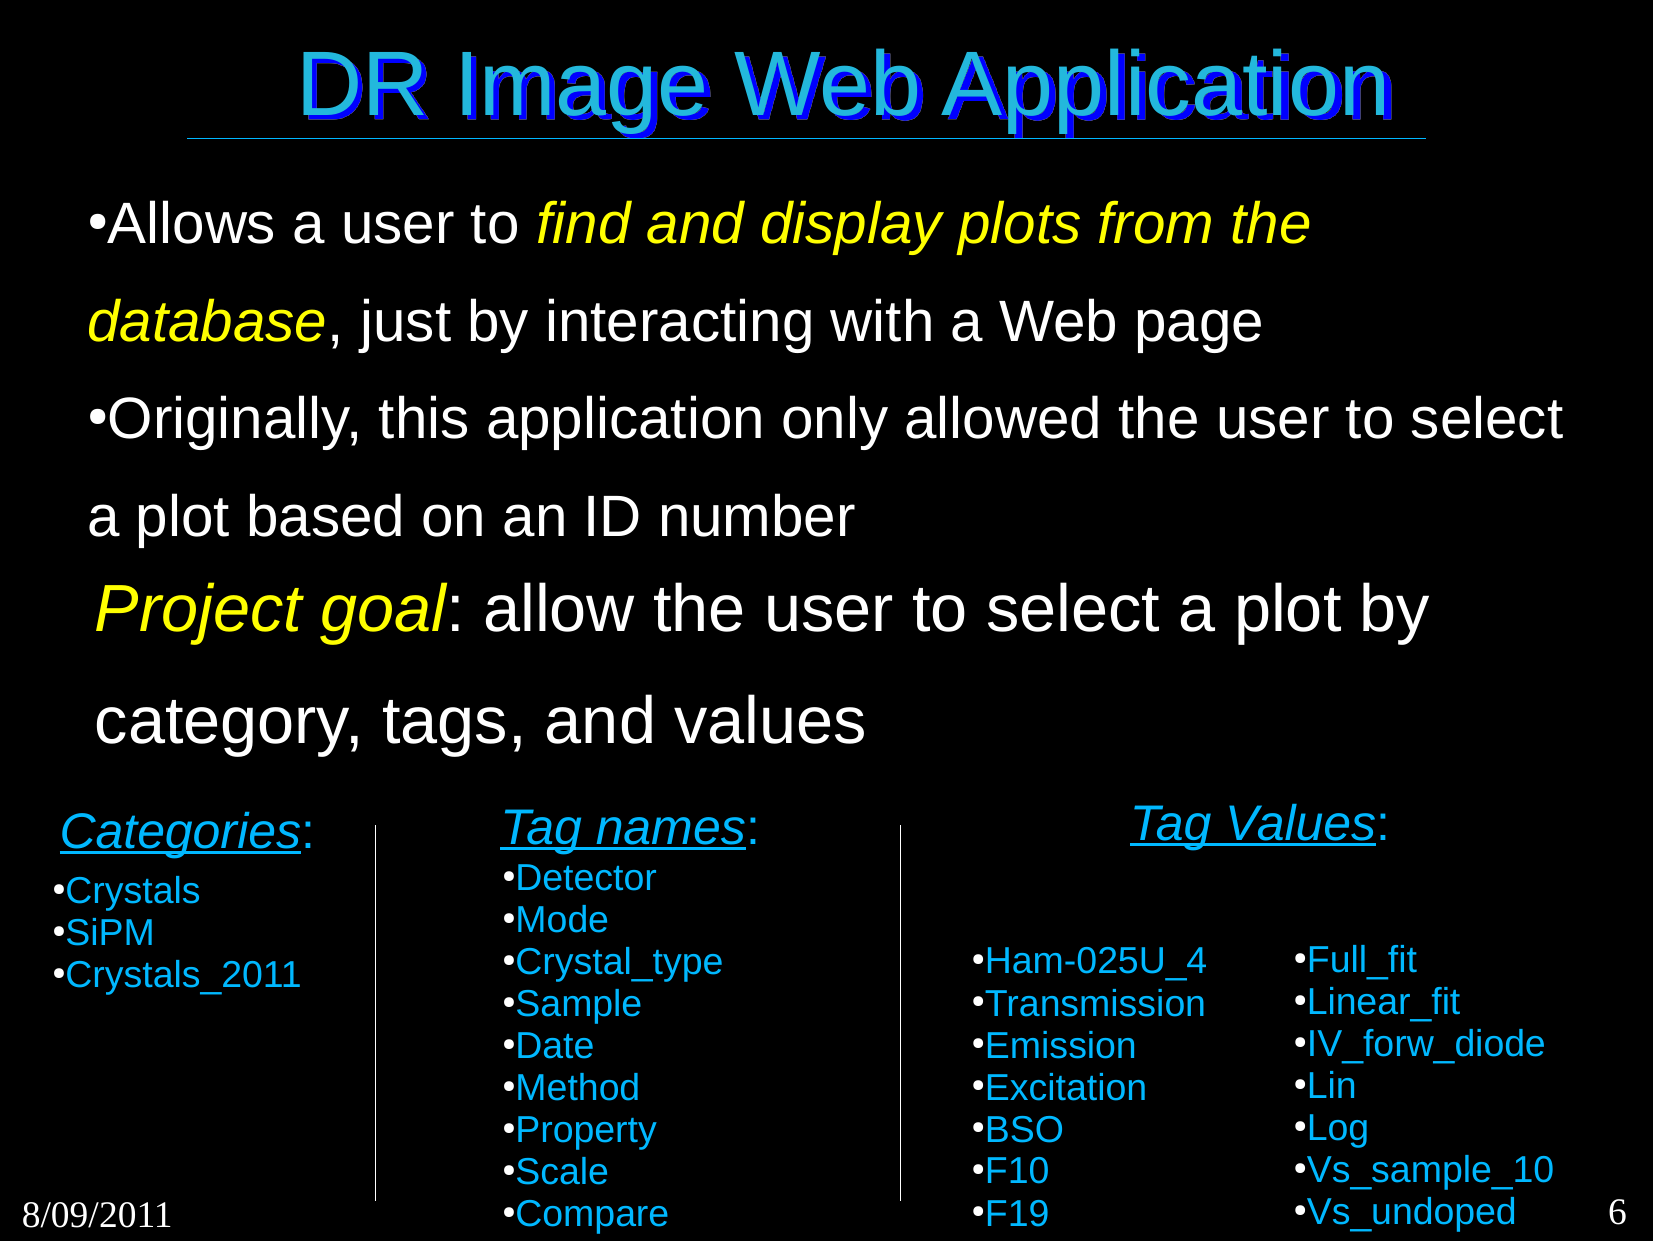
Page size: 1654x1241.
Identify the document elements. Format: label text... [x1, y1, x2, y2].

text_box 6 [1484, 1184, 1642, 1241]
text_box Categories: [0, 795, 395, 867]
text_box Crystals SiPM Crystals_2011 [37, 862, 413, 1051]
text_box Detector Mode Crystal_type Sample Date Method Property Scale Compare [487, 849, 863, 1241]
text_box Tag names: [453, 791, 808, 863]
text_box DR Image Web Application [75, 24, 1613, 143]
text_box Ham-025U_4 Transmission Emission Excitation BSO F10 F19 [956, 932, 1278, 1241]
text_box Tag Values: [1114, 787, 1565, 859]
text_box Project goal: allow the user to select a plot by category, tags, and values [94, 548, 1653, 743]
text_box Allows a user to find and display plots from the database, just by interacting with a Web page Originally, this application only allowed the user to select a plot based on an ID number [87, 141, 1576, 565]
text_box Full_fit Linear_fit IV_forw_diode Lin Log Vs_sample_10 Vs_undoped [1278, 931, 1653, 1241]
text_box 8/09/2011 [7, 1187, 188, 1241]
